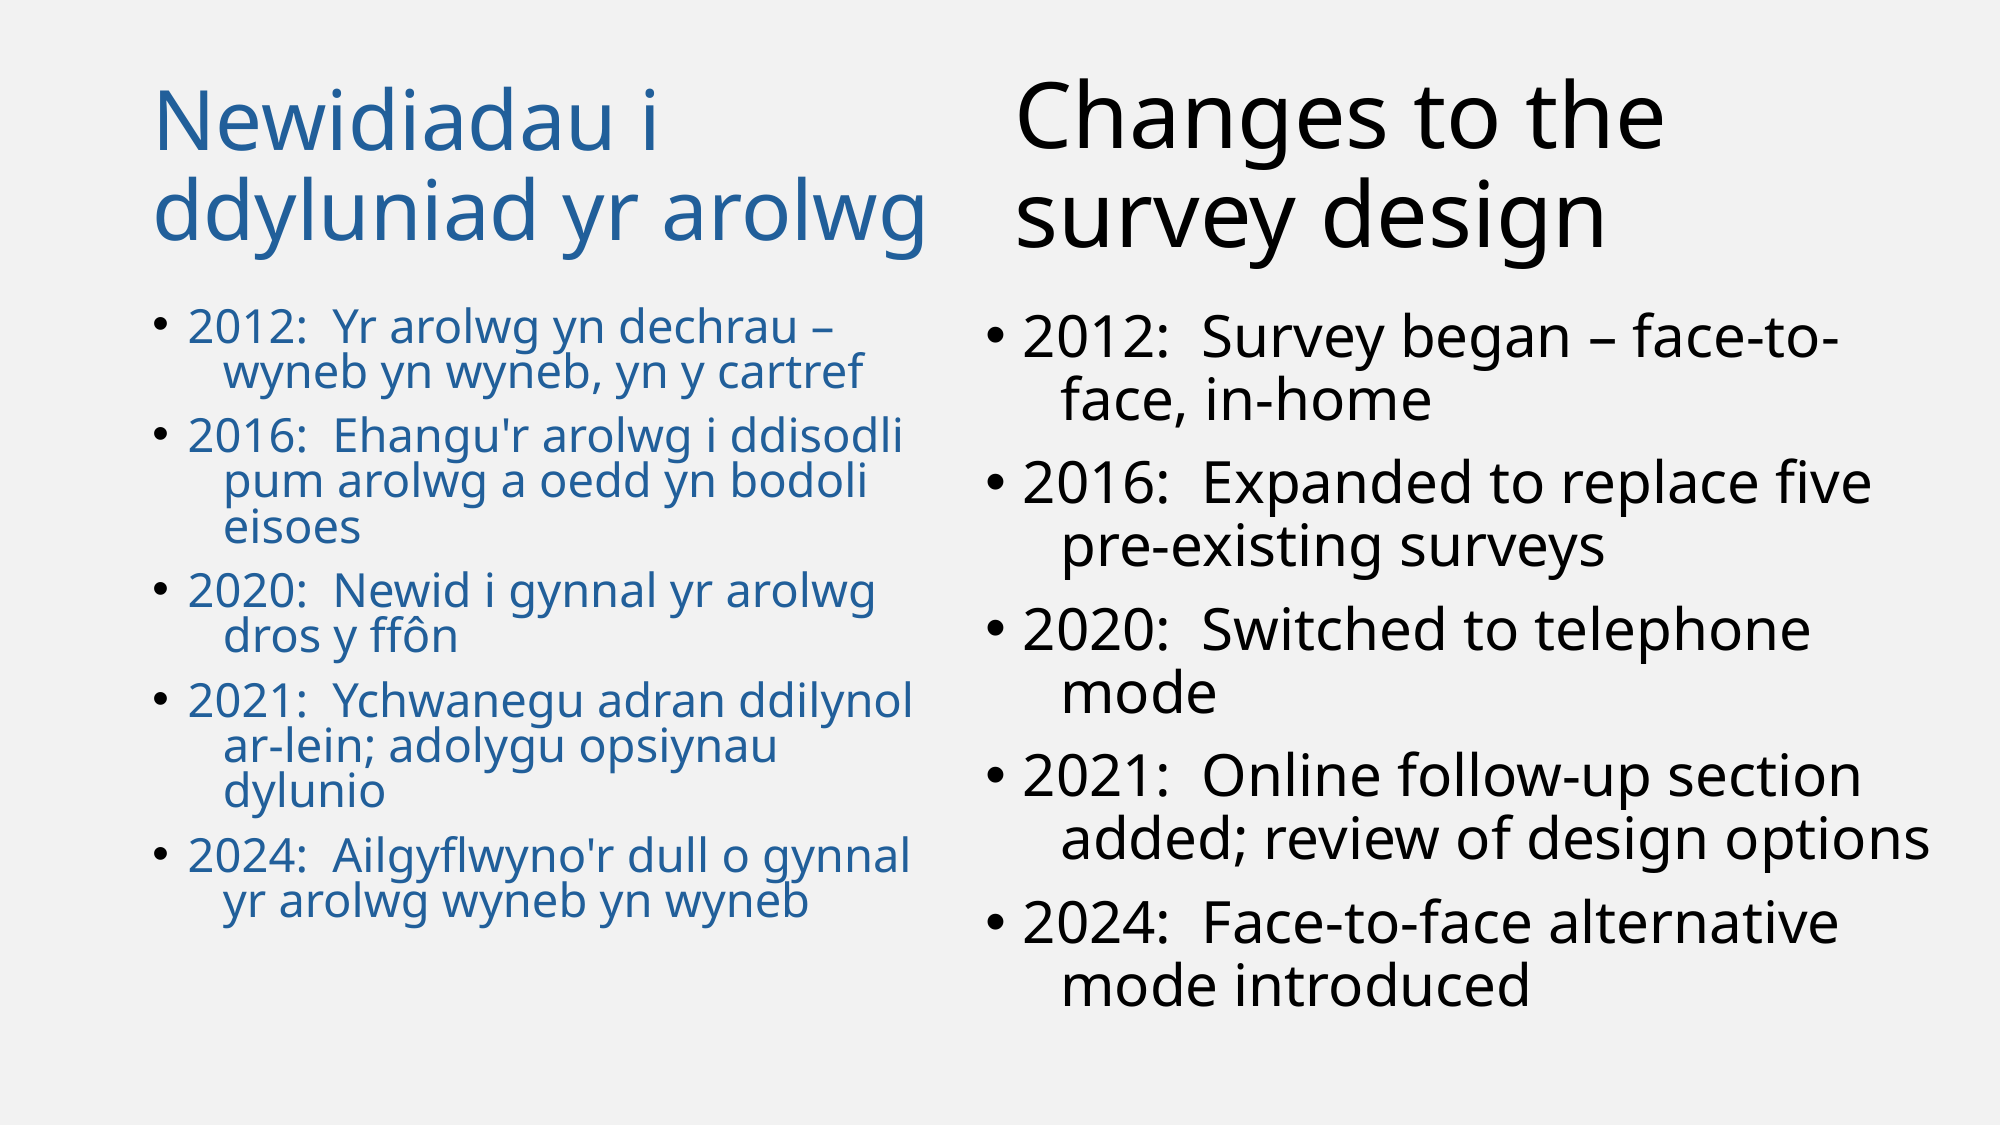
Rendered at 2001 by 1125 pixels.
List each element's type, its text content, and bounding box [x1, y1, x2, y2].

text_box Newidiadau i ddyluniad yr arolwg [137, 59, 971, 278]
list 2012: Survey began – face-to-face, in-home 2016: Expanded to replace five pre-existing surveys 2020: Switched to telephone mode 2021: Online follow-up section added; review of design options 2024: Face-to-face alternative mode introduced [970, 299, 1960, 1095]
text_box 2012: Yr arolwg yn dechrau – wyneb yn wyneb, yn y cartref 2016: Ehangu'r arolwg i ddisodli pum arolwg a oedd yn bodoli eisoes 2020: Newid i gynnal yr arolwg dros y ffôn 2021: Ychwanegu adran ddilynol ar-lein; adolygu opsiynau dylunio 2024: Ailgyflwyno'r dull o gynnal yr arolwg wyneb yn wyneb [137, 299, 940, 1014]
title Changes to the survey design [999, 59, 1863, 278]
